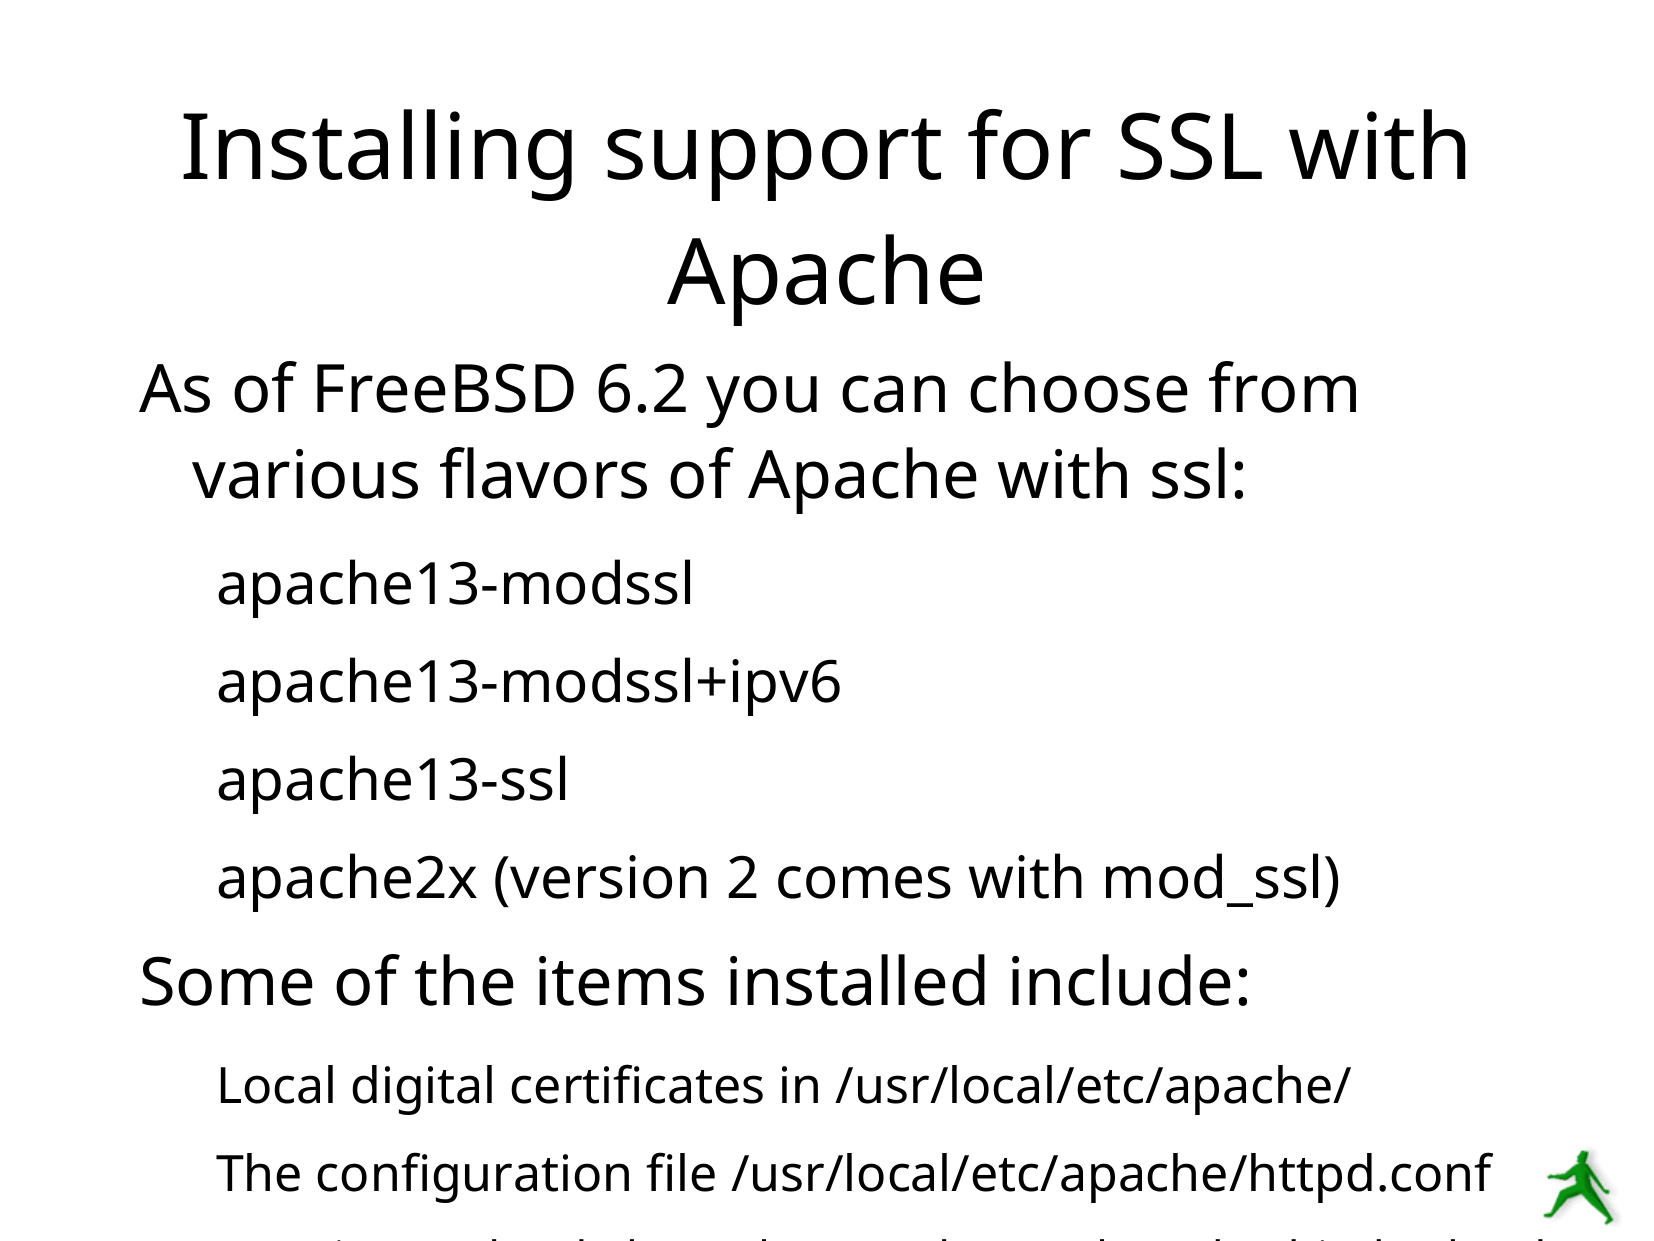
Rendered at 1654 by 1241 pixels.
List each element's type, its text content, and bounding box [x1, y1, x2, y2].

picture [1541, 1135, 1634, 1227]
title Installing support for SSL with Apache [121, 79, 1534, 334]
list As of FreeBSD 6.2 you can choose from various flavors of Apache with ssl: apache13-modssl apache13-modssl+ipv6 apache13-ssl apache2x (version 2 comes with mod_ssl) Some of the items installed include: Local digital certificates in /usr/local/etc/apache/ The configuration file /usr/local/etc/apache/httpd.conf Docs in /usr/local/share/doc/apache/mod/mod_ssl/index.html [121, 344, 1600, 1198]
